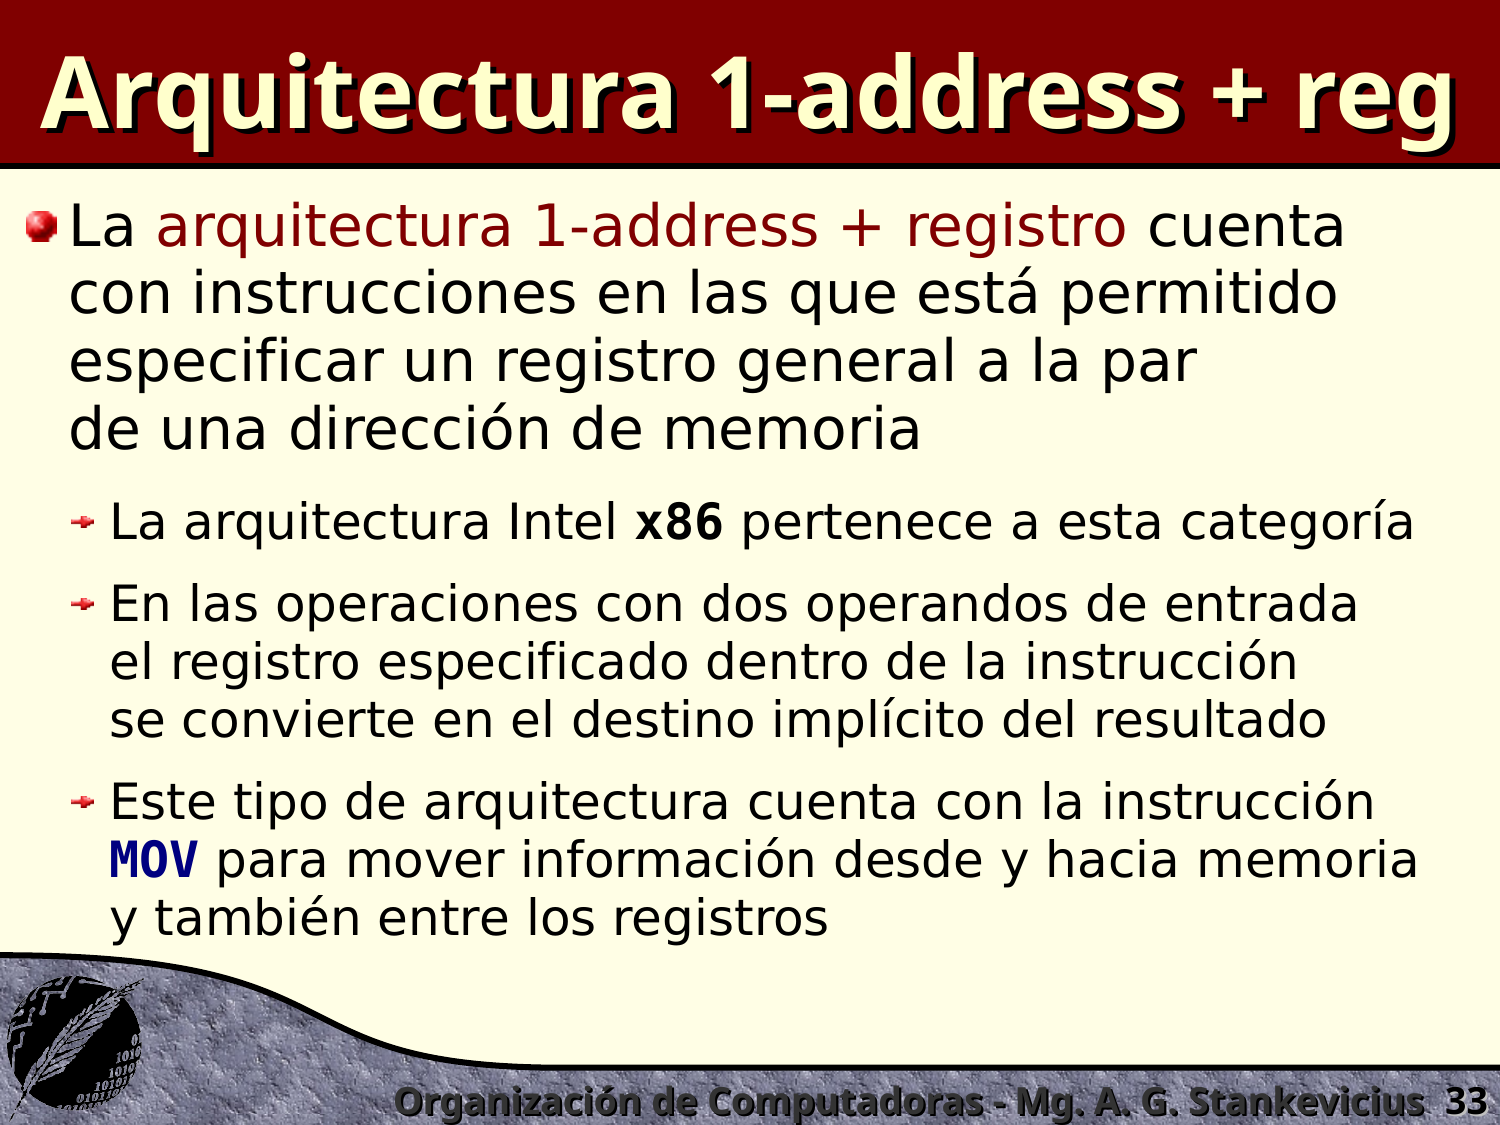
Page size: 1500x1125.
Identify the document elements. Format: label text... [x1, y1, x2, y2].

picture [448, 1100, 455, 1110]
picture [802, 1100, 806, 1110]
picture [1058, 1100, 1065, 1110]
title Arquitectura 1-address + reg [15, 5, 1485, 160]
picture [0, 959, 1500, 1125]
list La arquitectura 1-address + registro cuenta con instrucciones en las que está permitido especificar un registro general a la par de una dirección de memoria La arquitectura Intel x86 pertenece a esta categoría En las operaciones con dos operandos de entrada el registro especificado dentro de la instrucción se convierte en el destino implícito del resultado Este tipo de arquitectura cuenta con la instrucción MOV para mover información desde y hacia memoria y también entre los registros [11, 192, 1486, 951]
